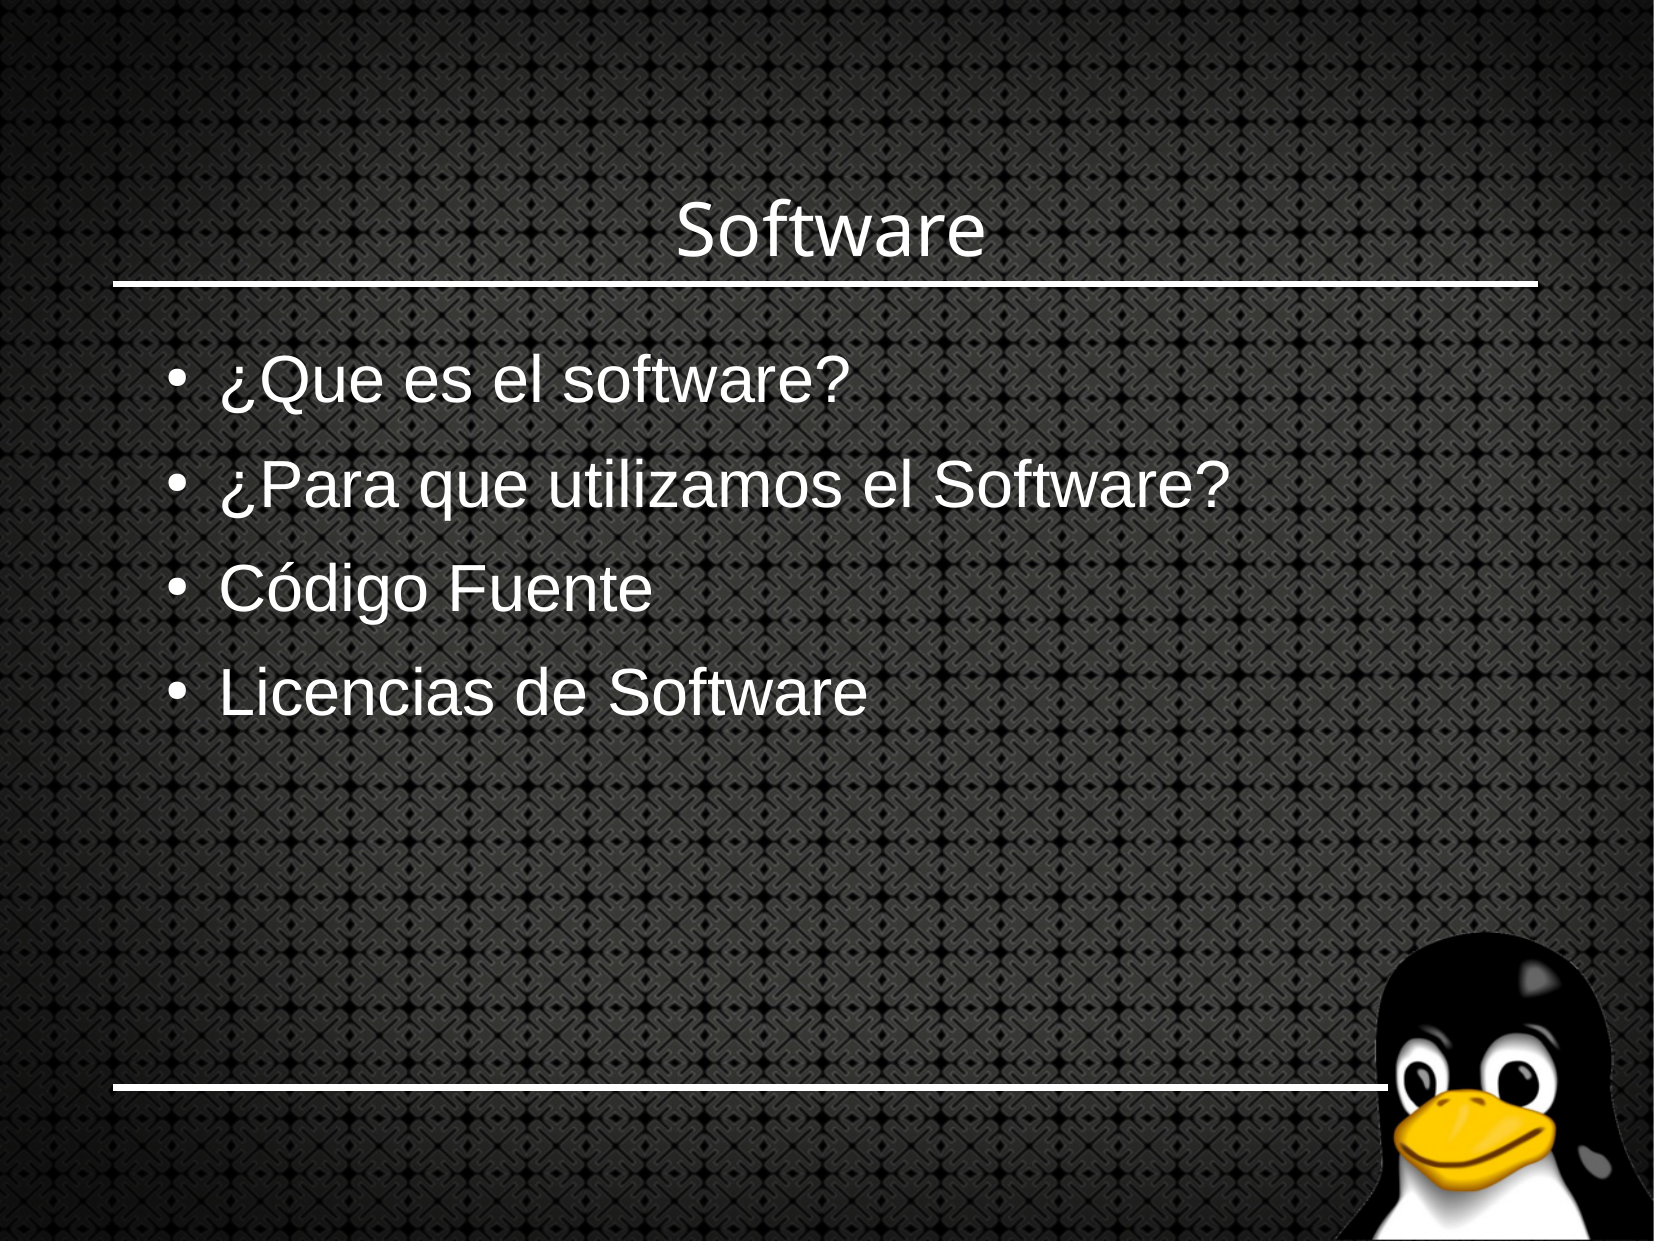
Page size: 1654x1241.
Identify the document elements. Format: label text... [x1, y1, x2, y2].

picture [0, 0, 1654, 1241]
title Software [187, 165, 1477, 291]
list ¿Que es el software? ¿Para que utilizamos el Software? Código Fuente Licencias de Software [147, 342, 1506, 1052]
